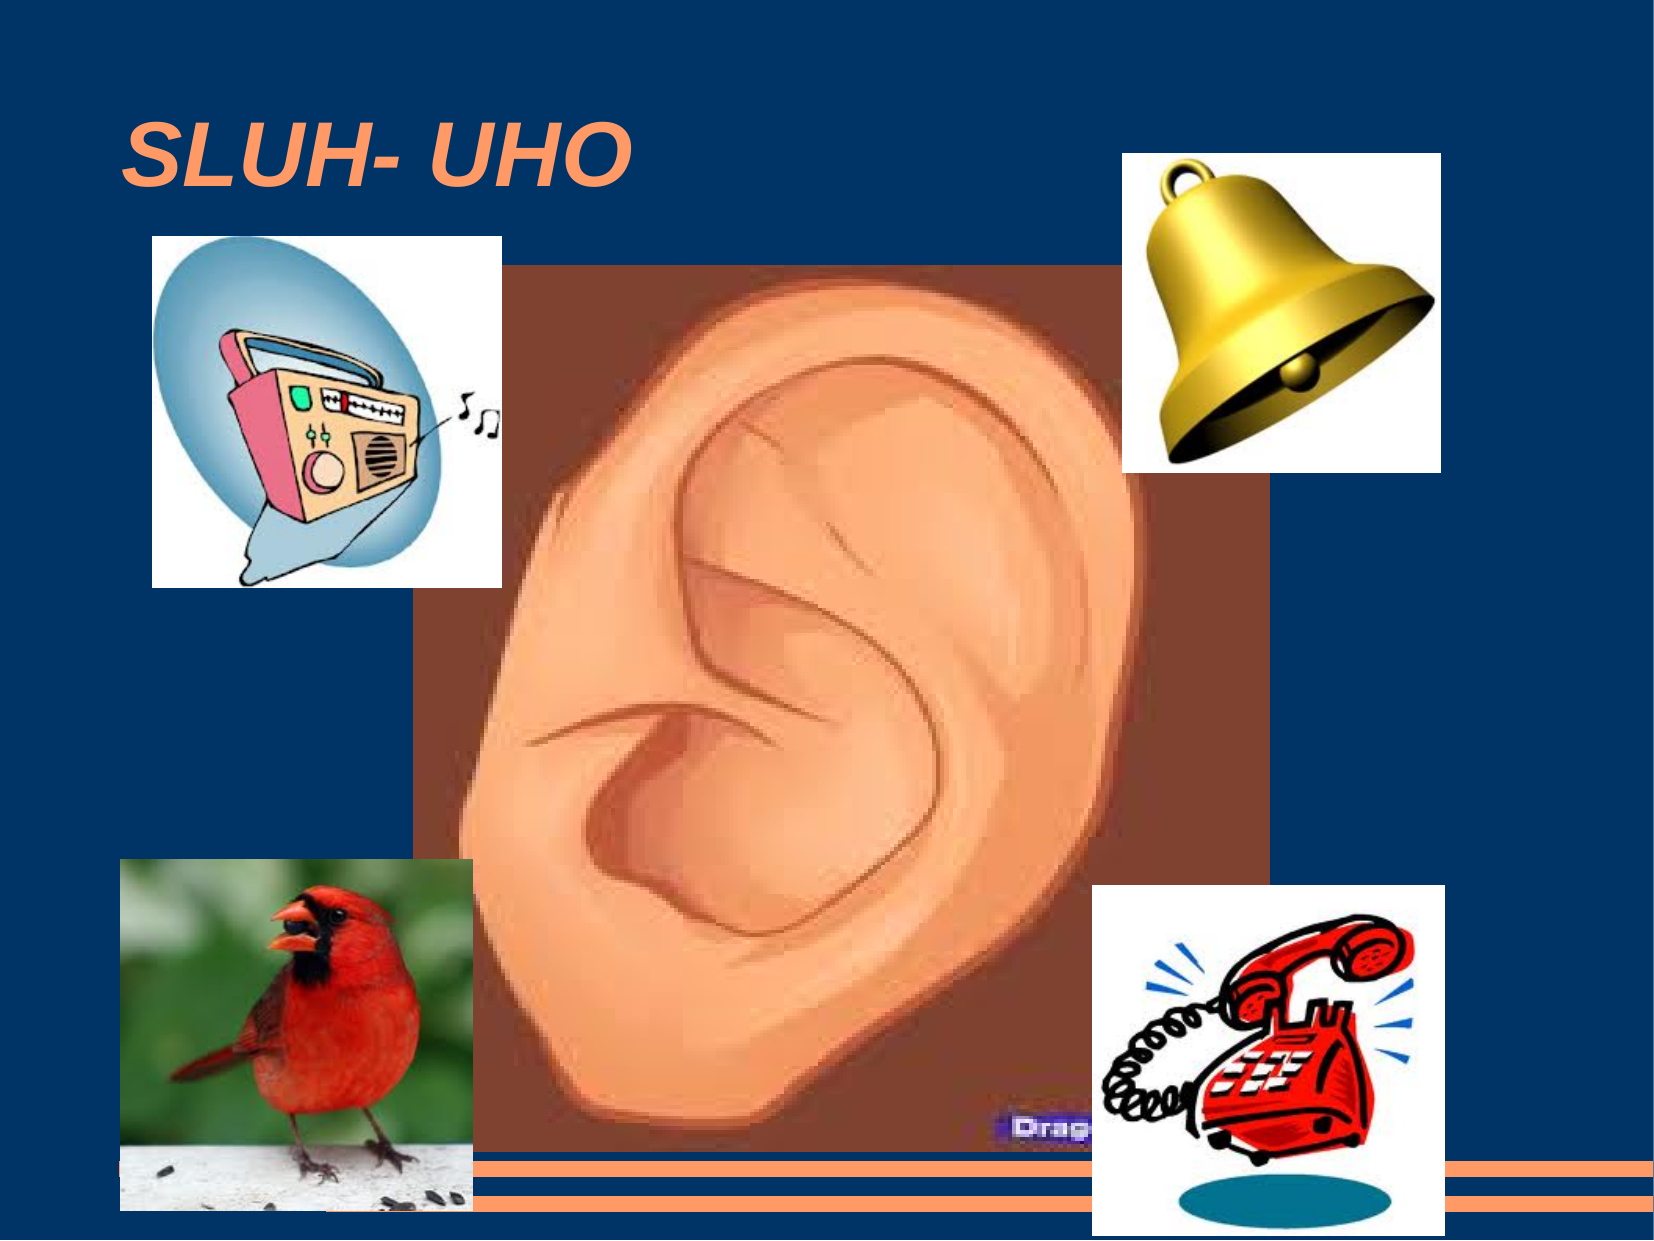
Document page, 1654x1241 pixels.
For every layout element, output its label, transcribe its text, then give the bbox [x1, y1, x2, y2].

picture [120, 153, 1445, 1236]
title SLUH- UHO [121, 46, 1534, 254]
